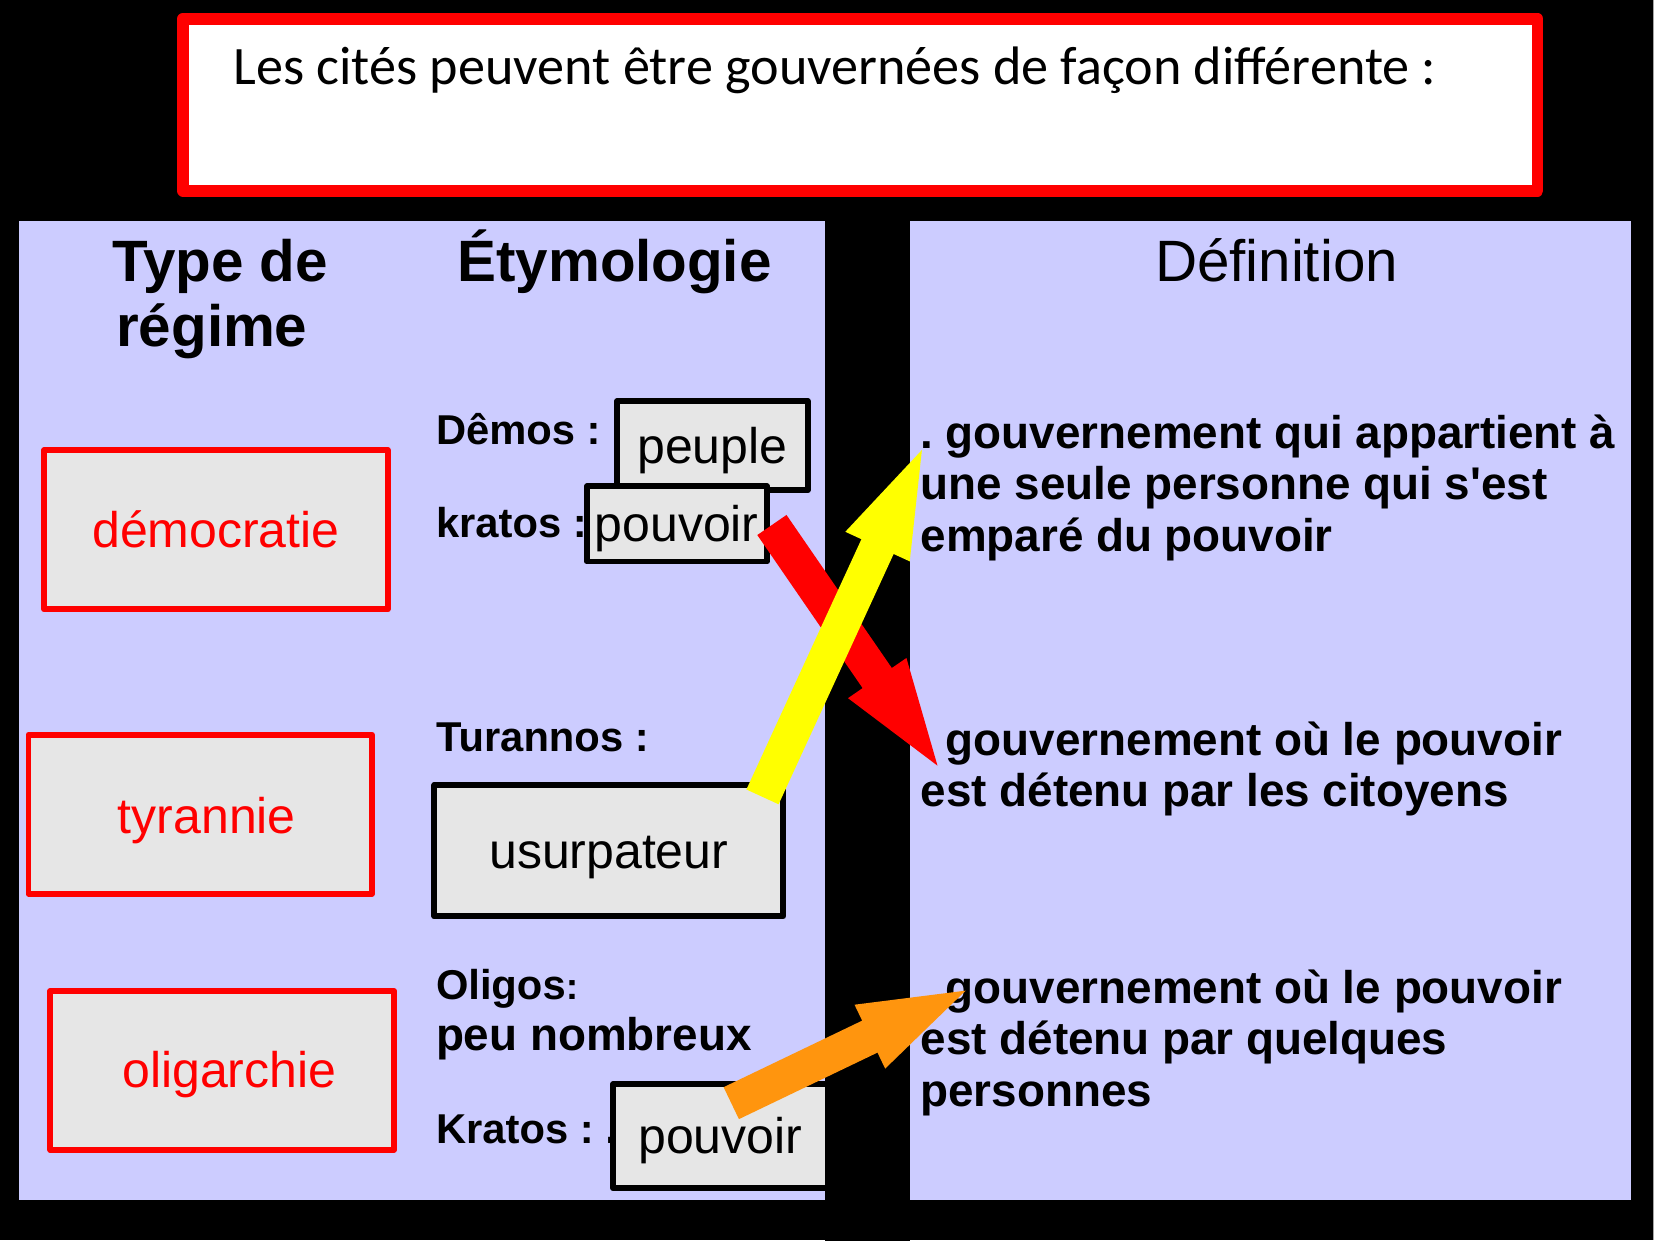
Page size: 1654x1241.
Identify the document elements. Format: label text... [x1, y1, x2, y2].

text_box tyrannie [28, 734, 372, 894]
text_box pouvoir [587, 486, 767, 562]
table_cell Turannos : .............................. [421, 706, 824, 954]
text_box usurpateur [434, 785, 784, 917]
table_cell . gouvernement qui appartient à une seule personne qui s'est emparé du pouvoir [910, 399, 1631, 706]
table_cell . gouvernement où le pouvoir est détenu par quelques personnes [910, 954, 1631, 1200]
table_cell Dêmos : ............... kratos : .............. [421, 399, 824, 706]
table_cell .............................. [19, 706, 421, 954]
text_box démocratie [44, 450, 388, 610]
table_cell . gouvernement où le pouvoir est détenu par les citoyens [910, 706, 1631, 954]
table_cell .............................. [19, 399, 421, 706]
text_box Les cités peuvent être gouvernées de façon différente : [218, 36, 1538, 173]
text_box [183, 18, 1538, 191]
table_header Étymologie [421, 221, 824, 399]
text_box peuple [617, 401, 808, 491]
table_header Type de régime [19, 221, 421, 399]
text_box oligarchie [50, 990, 394, 1150]
text_box pouvoir [612, 1084, 829, 1189]
table_cell .............................. [19, 954, 421, 1200]
text_box [825, 215, 910, 1241]
table_header Définition [910, 221, 1631, 399]
table_cell Oligos: peu nombreux Kratos : ......... [421, 954, 824, 1200]
